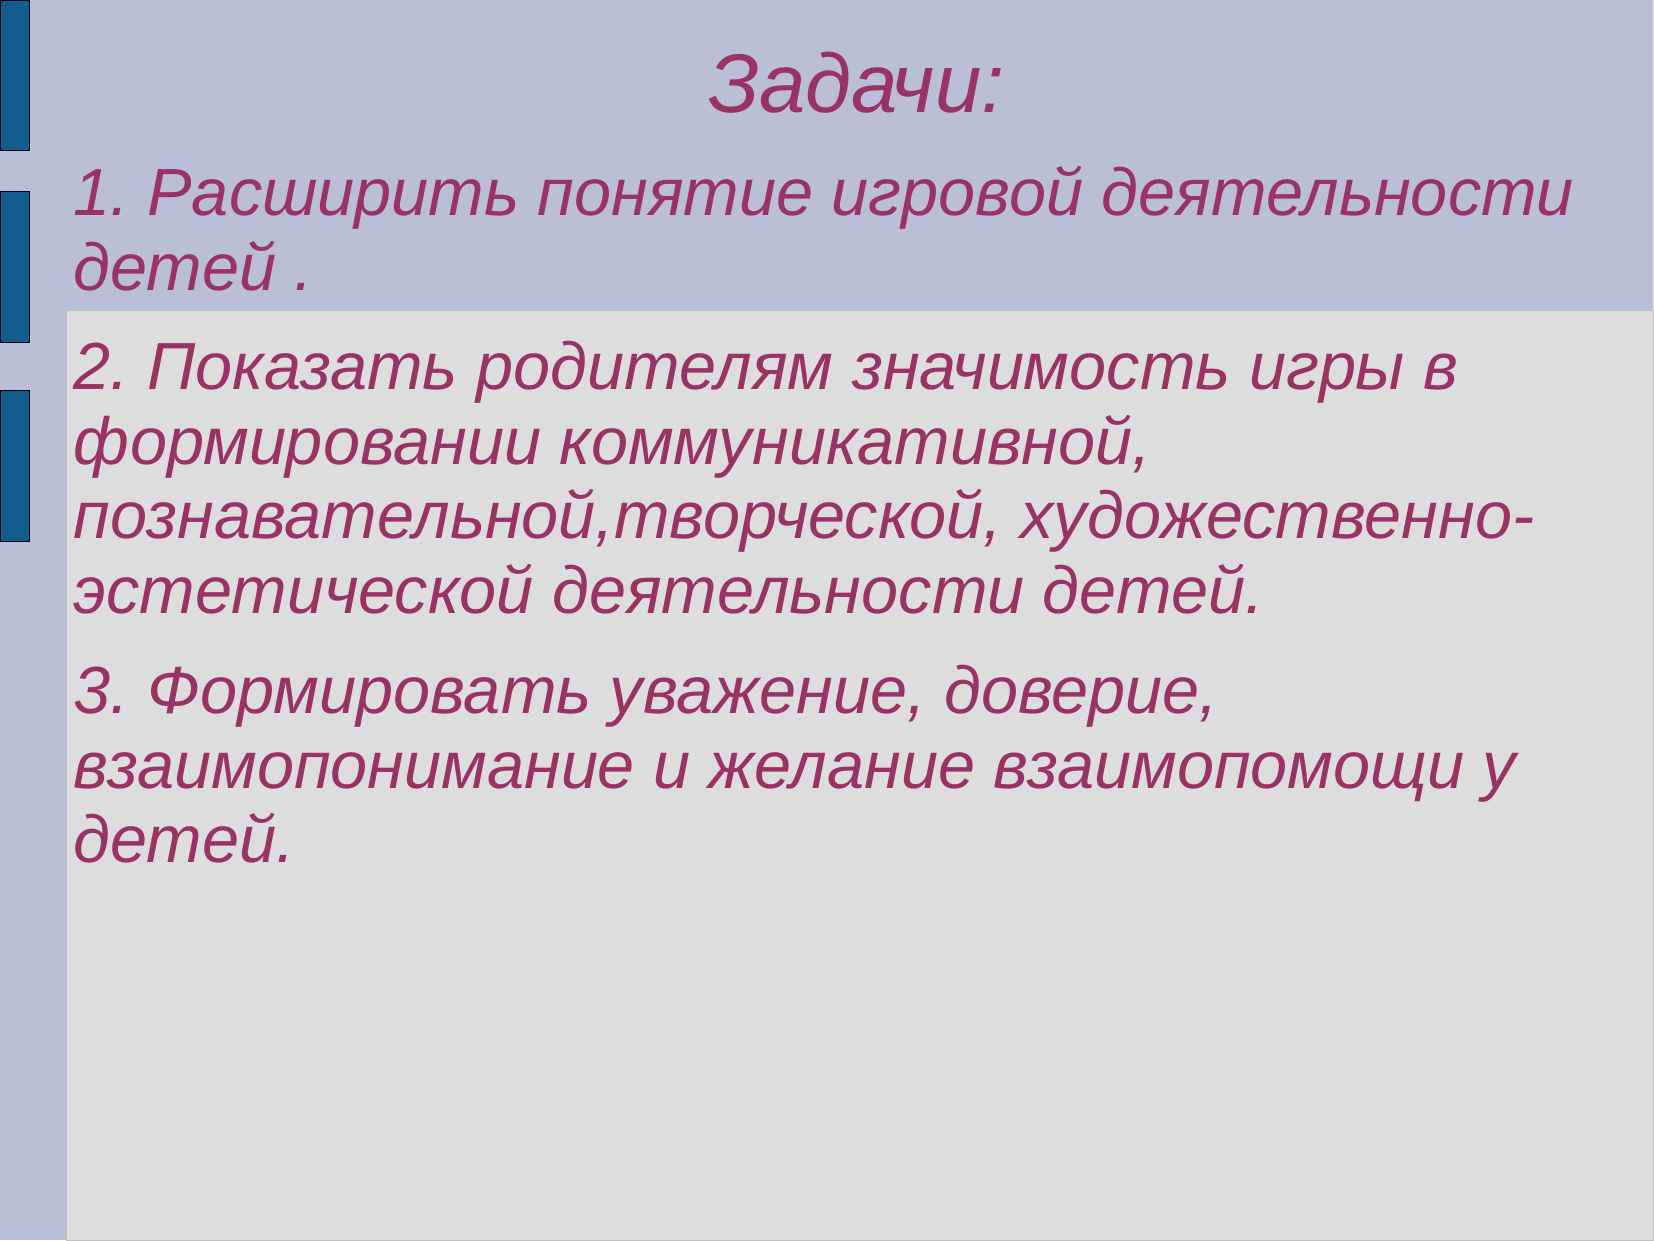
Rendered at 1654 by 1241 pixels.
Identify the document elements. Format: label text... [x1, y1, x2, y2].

text_box Задачи: 1. Расширить понятие игровой деятельности детей . 2. Показать родителям значимость игры в формировании коммуникативной, познавательной,творческой, художественно-эстетической деятельности детей. 3. Формировать уважение, доверие, взаимопонимание и желание взаимопомощи у детей. [59, 29, 1654, 1241]
